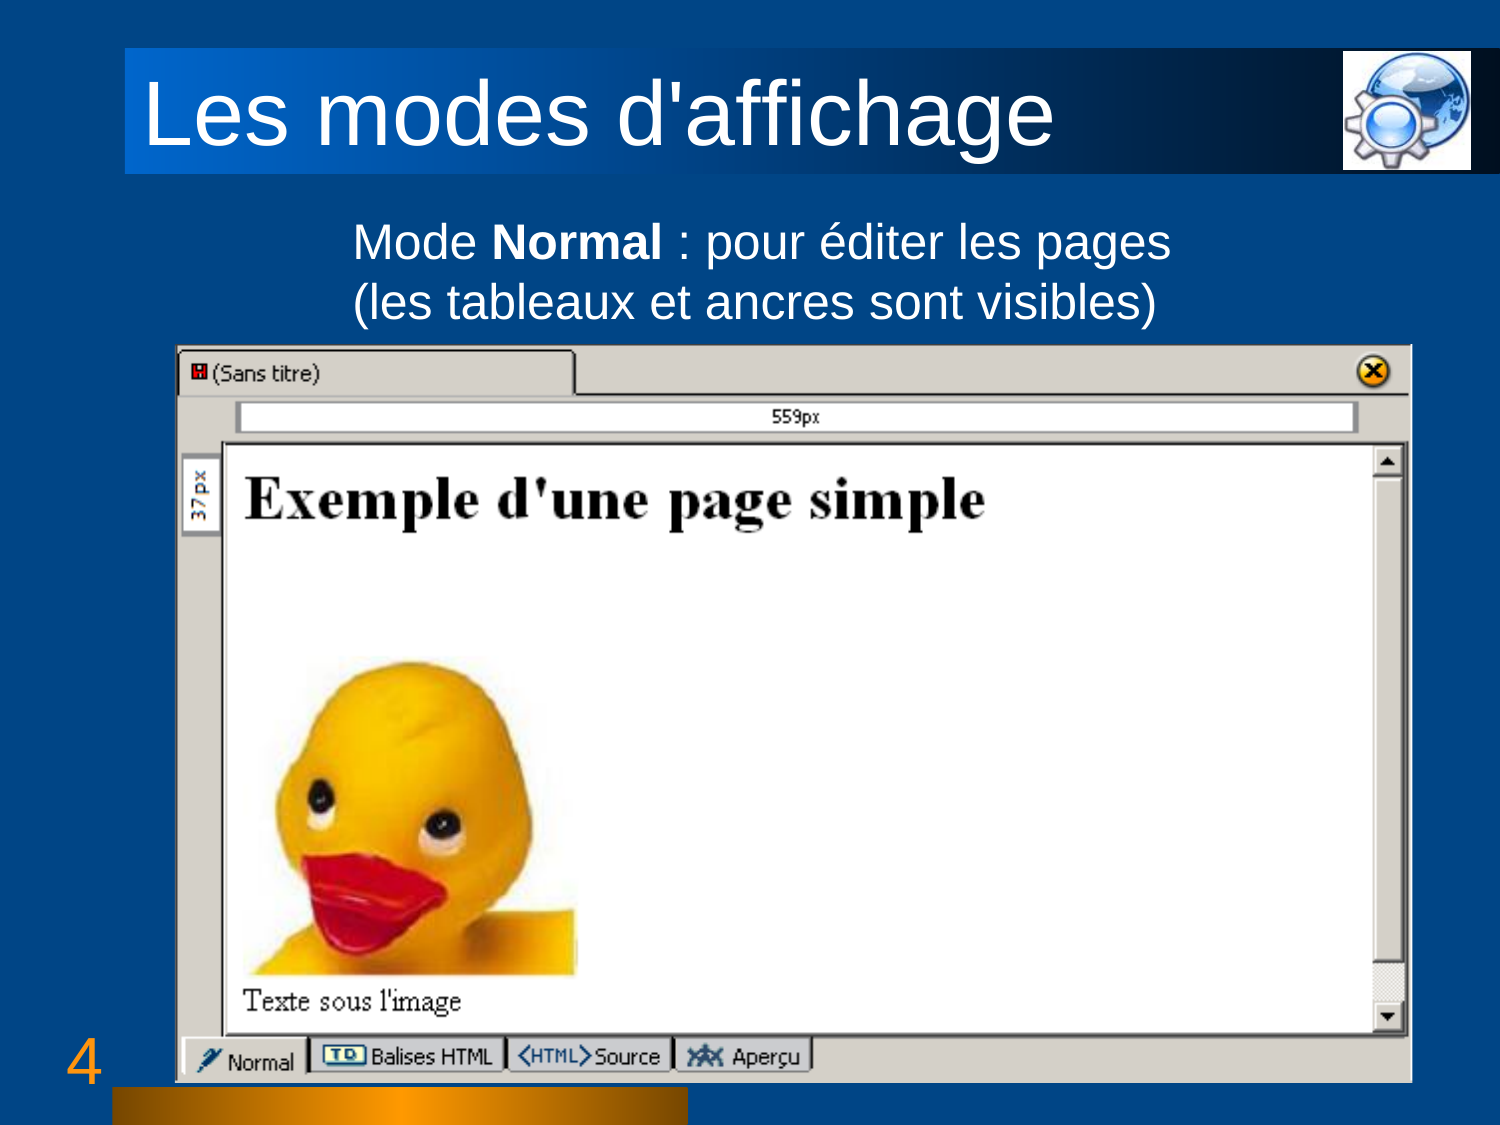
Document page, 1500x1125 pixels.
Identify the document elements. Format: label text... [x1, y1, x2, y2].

text_box Mode Normal : pour éditer les pages (les tableaux et ancres sont visibles) [337, 206, 1188, 338]
title Les modes d'affichage [127, 19, 1500, 208]
chart [174, 344, 1413, 1083]
